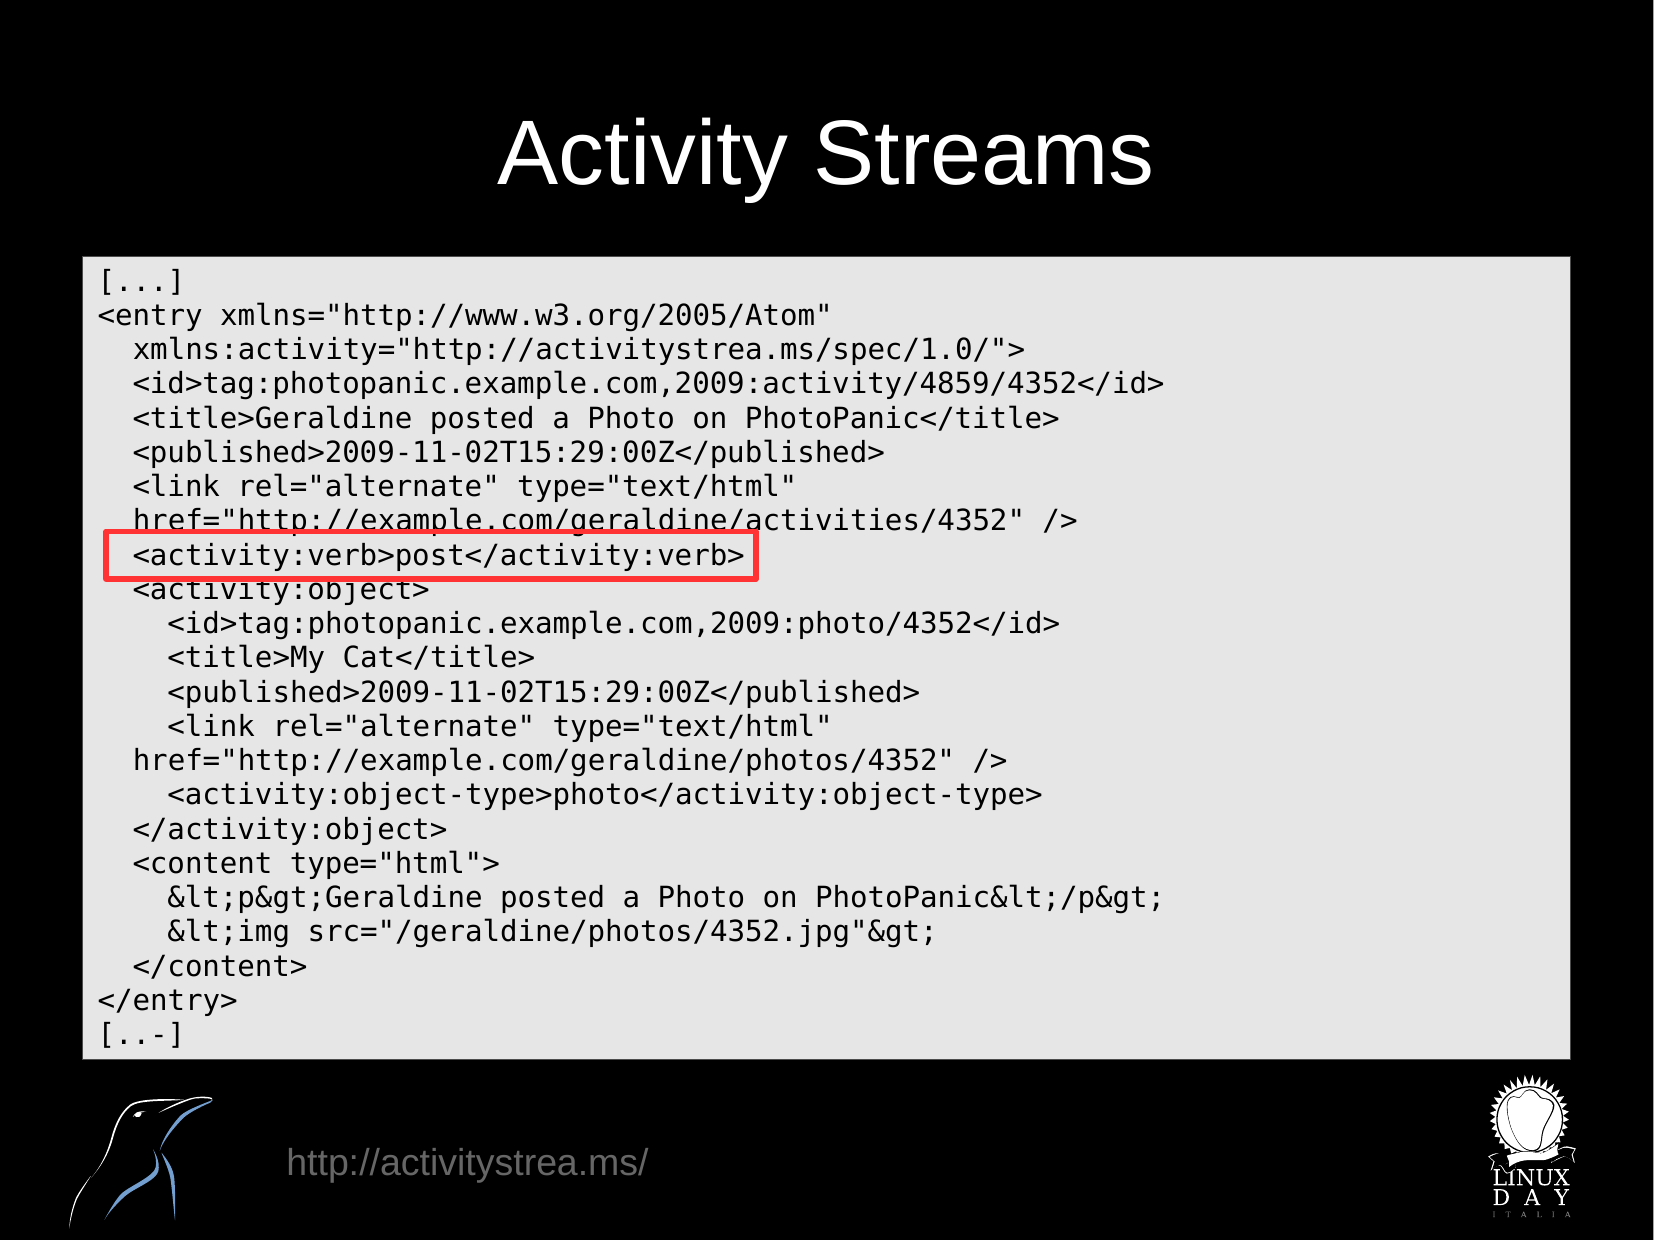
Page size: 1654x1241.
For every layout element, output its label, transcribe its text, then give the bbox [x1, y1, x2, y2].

text_box http://activitystrea.ms/ [271, 1133, 1441, 1191]
text_box [...] <entry xmlns="http://www.w3.org/2005/Atom" xmlns:activity="http://activitystrea.ms/spec/1.0/"> <id>tag:photopanic.example.com,2009:activity/4859/4352</id> <title>Geraldine posted a Photo on PhotoPanic</title> <published>2009-11-02T15:29:00Z</published> <link rel="alternate" type="text/html" href="http://example.com/geraldine/activities/4352" /> <activity:verb>post</activity:verb> <activity:object> <id>tag:photopanic.example.com,2009:photo/4352</id> <title>My Cat</title> <published>2009-11-02T15:29:00Z</published> <link rel="alternate" type="text/html" href="http://example.com/geraldine/photos/4352" /> <activity:object-type>photo</activity:object-type> </activity:object> <content type="html"> &lt;p&gt;Geraldine posted a Photo on PhotoPanic&lt;/p&gt; &lt;img src="/geraldine/photos/4352.jpg"&gt; </content> </entry> [..-] [82, 256, 1571, 1060]
title Activity Streams [82, 49, 1571, 256]
